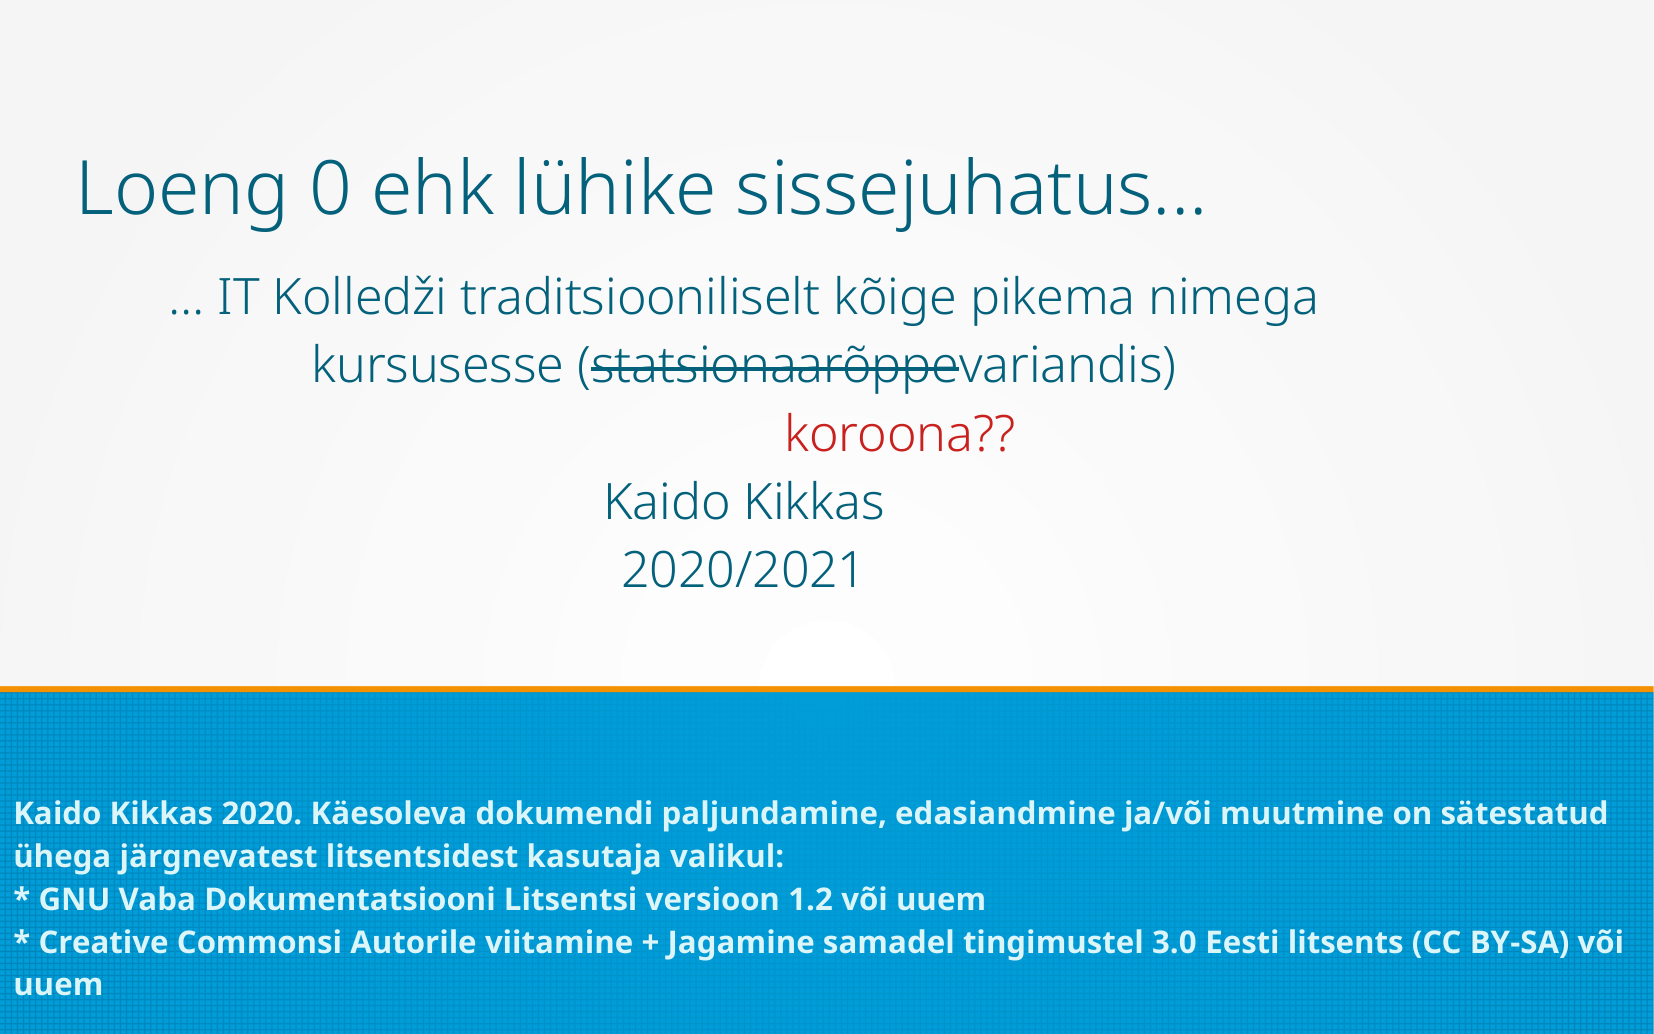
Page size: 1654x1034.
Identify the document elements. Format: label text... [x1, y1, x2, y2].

subtitle Kaido Kikkas 2020. Käesoleva dokumendi paljundamine, edasiandmine ja/või muutmine on sätestatud ühega järgnevatest litsentsidest kasutaja valikul: * GNU Vaba Dokumentatsiooni Litsentsi versioon 1.2 või uuem * Creative Commonsi Autorile viitamine + Jagamine samadel tingimustel 3.0 Eesti litsents (CC BY-SA) või uuem [13, 791, 1630, 1004]
picture [0, 0, 1654, 692]
title Loeng 0 ehk lühike sissejuhatus... [75, 37, 1501, 237]
title ... IT Kolledži traditsiooniliselt kõige pikema nimega kursusesse (statsionaarõppevariandis) koroona?? Kaido Kikkas 2020/2021 [47, 259, 1441, 603]
